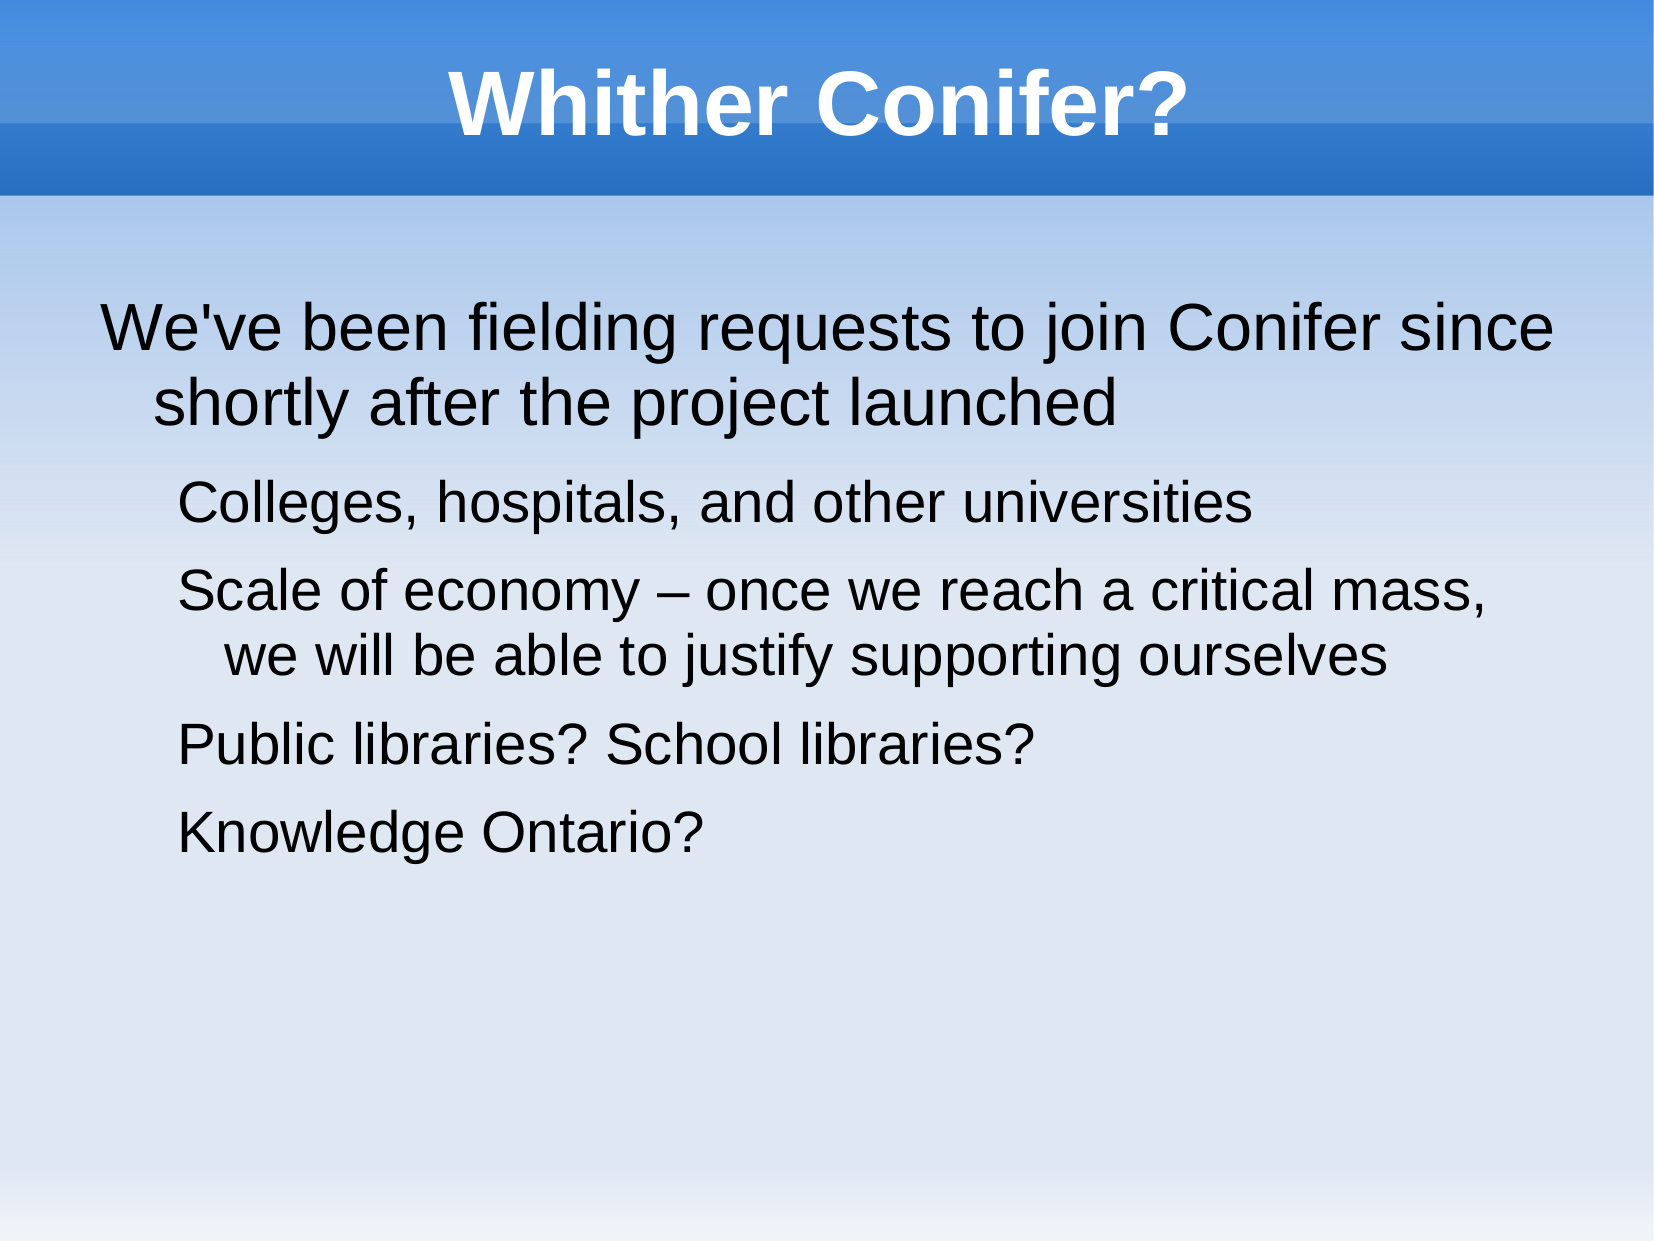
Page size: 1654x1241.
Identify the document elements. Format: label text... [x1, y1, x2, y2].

title Whither Conifer? [76, 0, 1565, 208]
picture [0, 0, 1654, 1241]
list We've been fielding requests to join Conifer since shortly after the project launched Colleges, hospitals, and other universities Scale of economy – once we reach a critical mass, we will be able to justify supporting ourselves Public libraries? School libraries? Knowledge Ontario? [82, 290, 1571, 1109]
